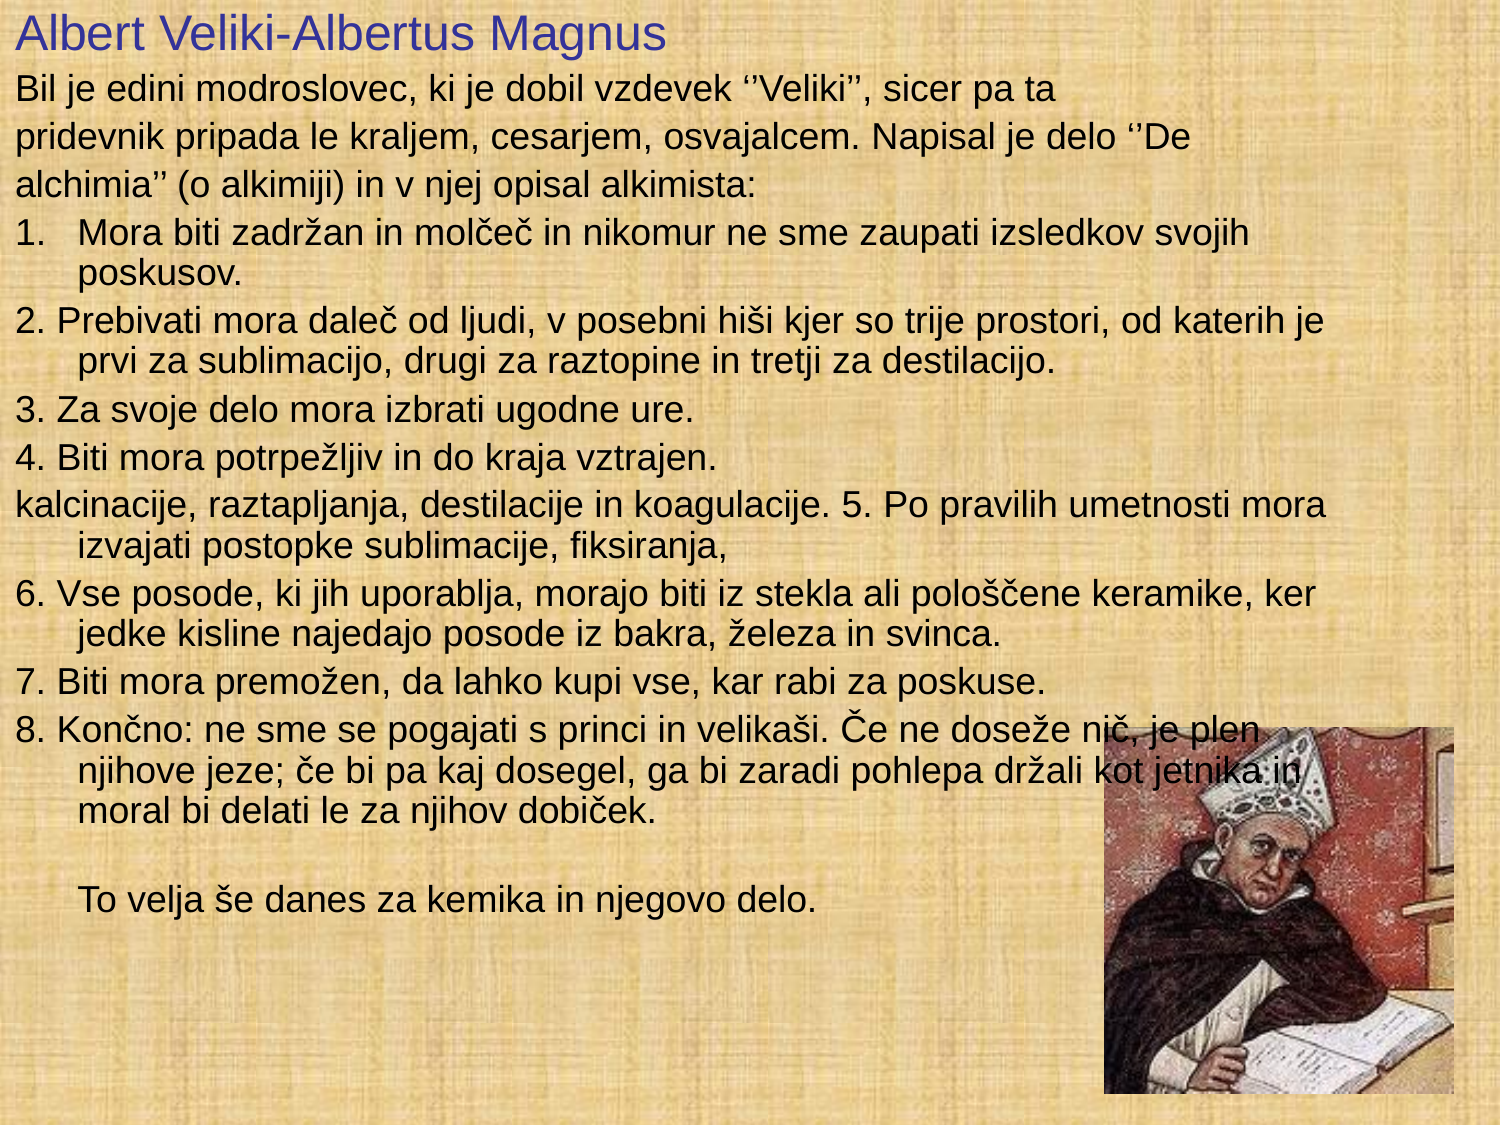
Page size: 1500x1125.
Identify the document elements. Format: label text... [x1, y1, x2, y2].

list Albert Veliki-Albertus Magnus Bil je edini modroslovec, ki je dobil vzdevek ‘’Veliki’’, sicer pa ta pridevnik pripada le kraljem, cesarjem, osvajalcem. Napisal je delo ‘’De alchimia’’ (o alkimiji) in v njej opisal alkimista: Mora biti zadržan in molčeč in nikomur ne sme zaupati izsledkov svojih poskusov. 2. Prebivati mora daleč od ljudi, v posebni hiši kjer so trije prostori, od katerih je prvi za sublimacijo, drugi za raztopine in tretji za destilacijo. 3. Za svoje delo mora izbrati ugodne ure. 4. Biti mora potrpežljiv in do kraja vztrajen. kalcinacije, raztapljanja, destilacije in koagulacije. 5. Po pravilih umetnosti mora izvajati postopke sublimacije, fiksiranja, 6. Vse posode, ki jih uporablja, morajo biti iz stekla ali pološčene keramike, ker jedke kisline najedajo posode iz bakra, železa in svinca. 7. Biti mora premožen, da lahko kupi vse, kar rabi za poskuse. 8. Končno: ne sme se pogajati s princi in velikaši. Če ne doseže nič, je plen njihove jeze; če bi pa kaj dosegel, ga bi zaradi pohlepa držali kot jetnika in moral bi delati le za njihov dobiček. To velja še danes za kemika in njegovo delo. [0, 0, 1362, 981]
picture [0, 0, 1500, 1125]
